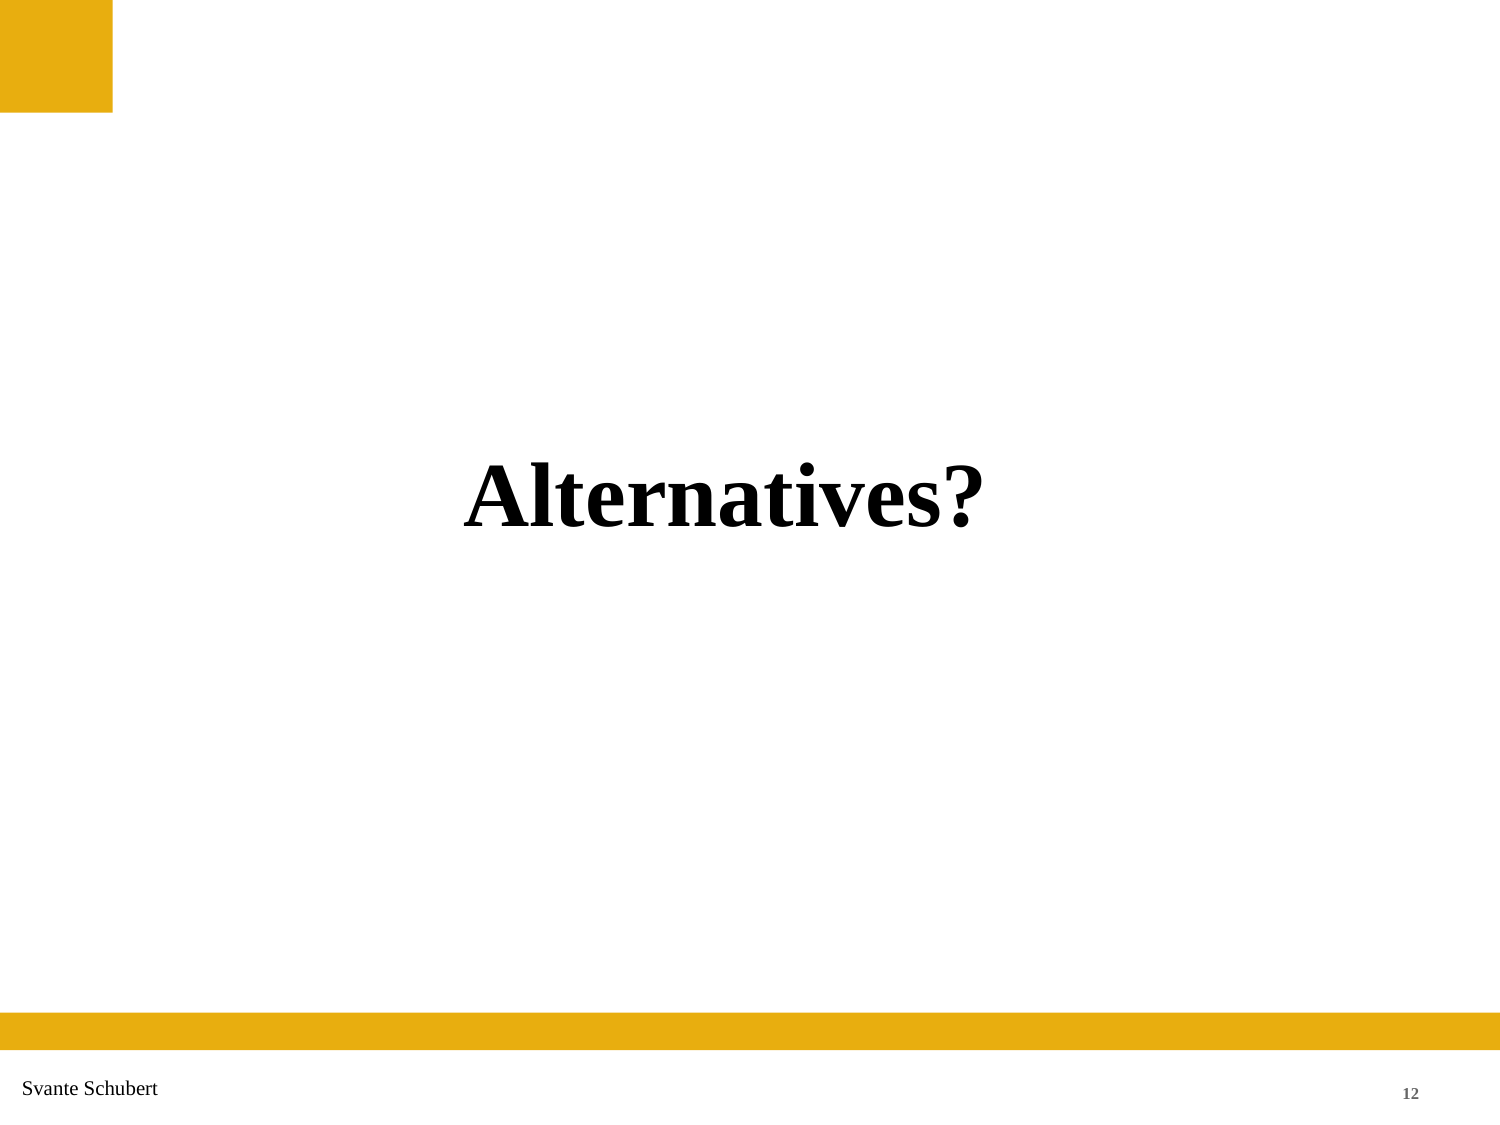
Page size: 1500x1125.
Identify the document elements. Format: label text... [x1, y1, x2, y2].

title Alternatives? [463, 437, 1075, 582]
